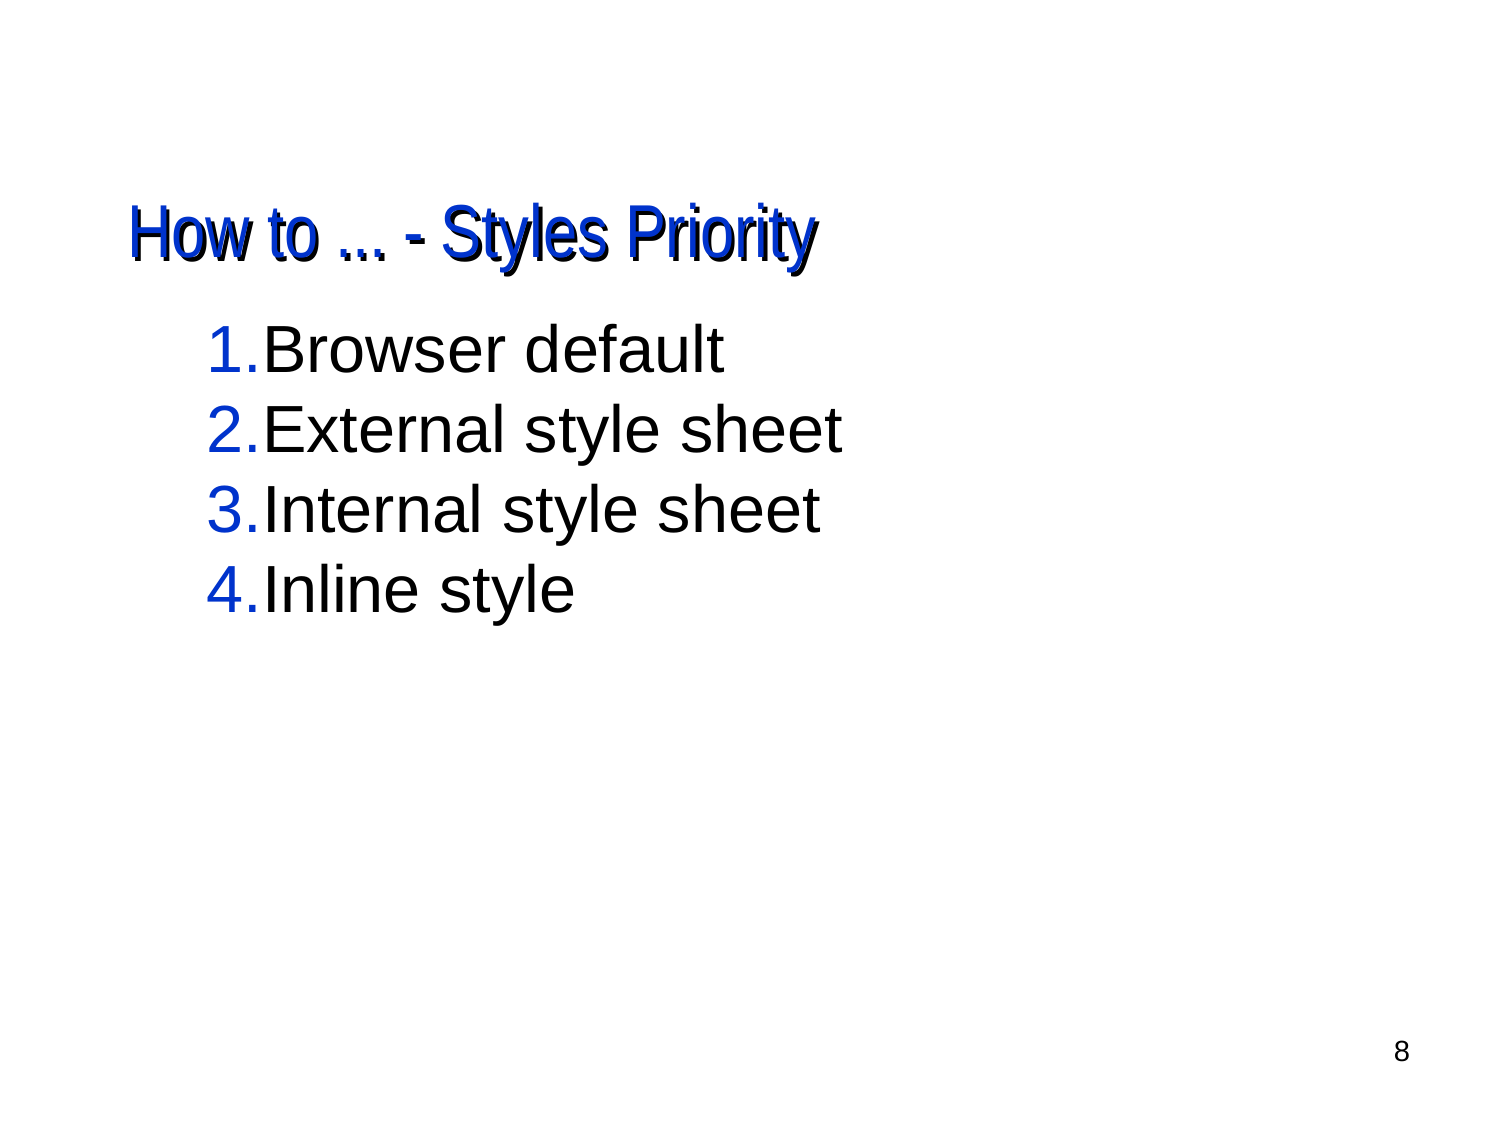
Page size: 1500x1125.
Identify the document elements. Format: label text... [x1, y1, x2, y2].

text_box Browser default External style sheet Internal style sheet Inline style [191, 298, 1382, 634]
text_box How to ... - Styles Priority [112, 174, 1476, 281]
